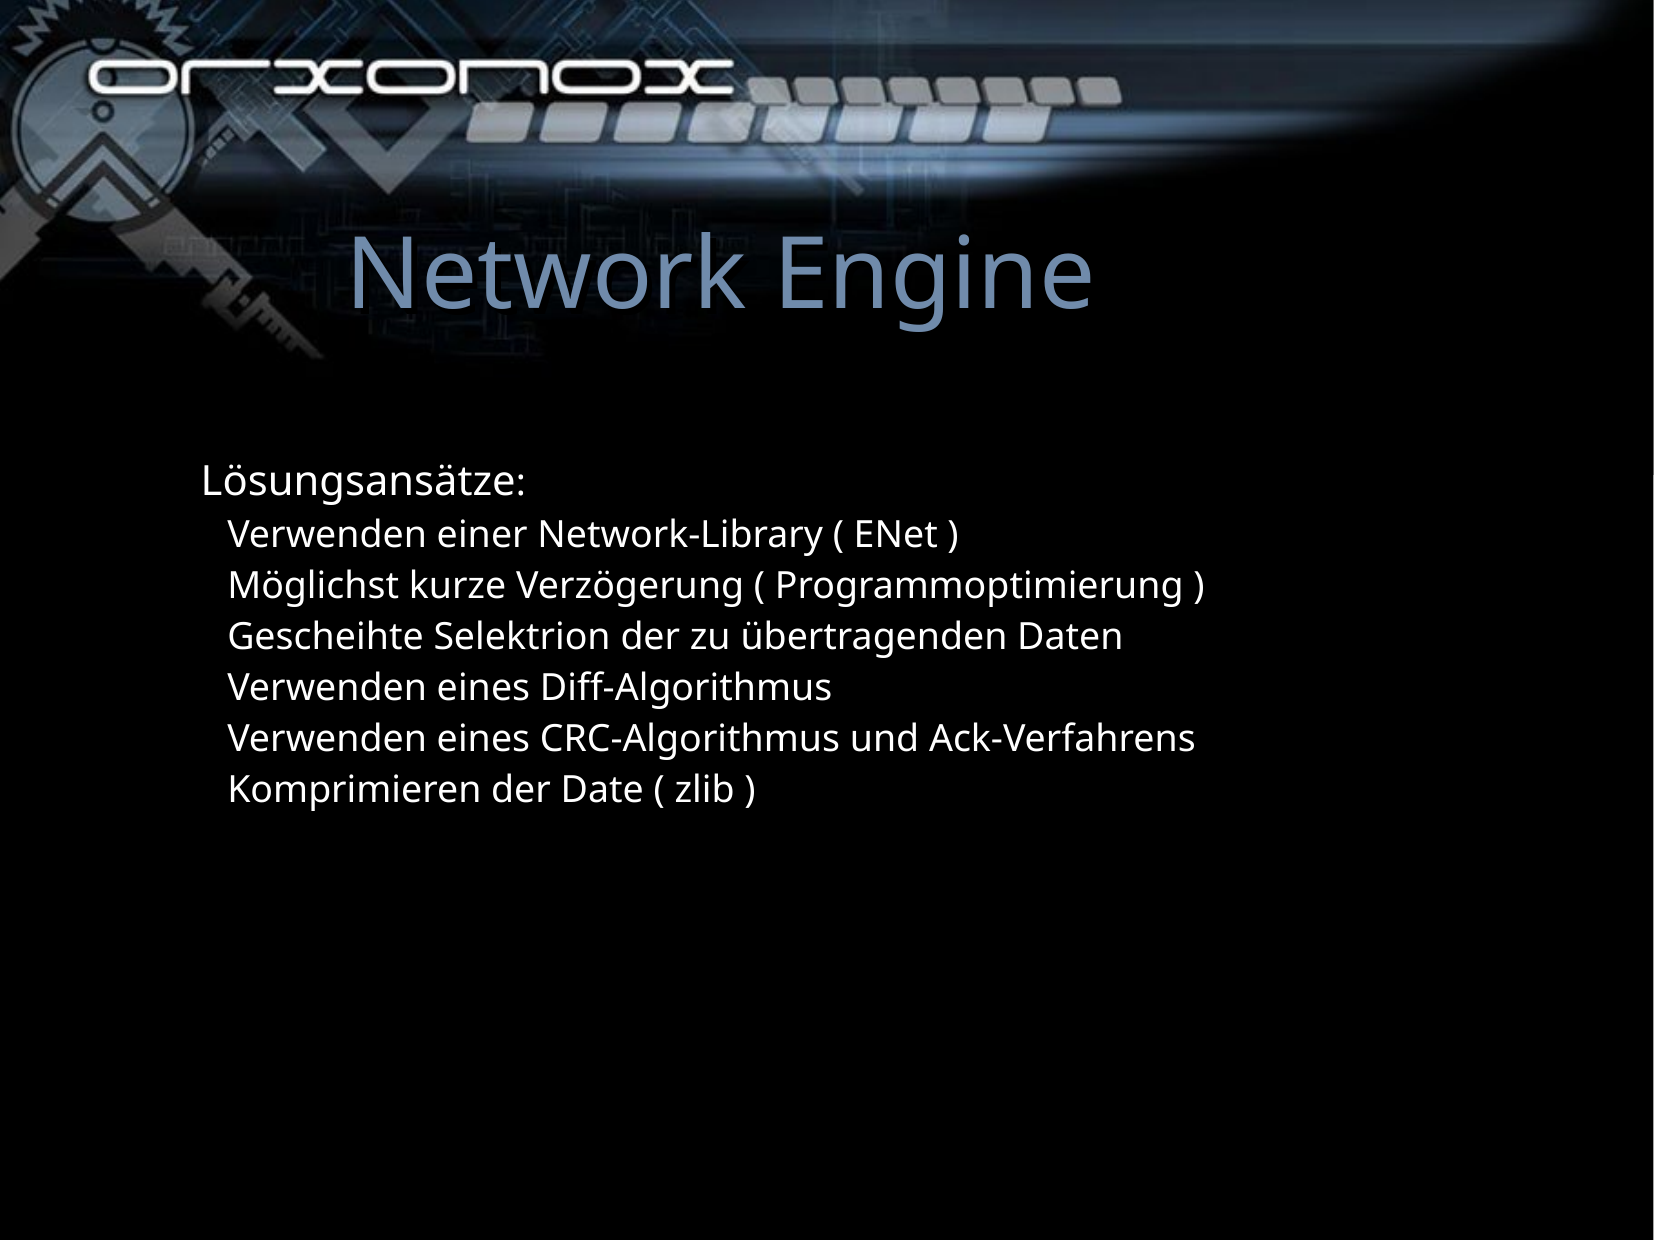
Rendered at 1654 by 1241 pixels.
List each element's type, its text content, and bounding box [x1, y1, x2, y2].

text_box Lösungsansätze: Verwenden einer Network-Library ( ENet ) Möglichst kurze Verzögerung ( Programmoptimierung ) Gescheihte Selektrion der zu übertragenden Daten Verwenden eines Diff-Algorithmus Verwenden eines CRC-Algorithmus und Ack-Verfahrens Komprimieren der Date ( zlib ) [177, 442, 1329, 793]
picture [0, 0, 1654, 475]
text_box Network Engine [330, 194, 1306, 322]
